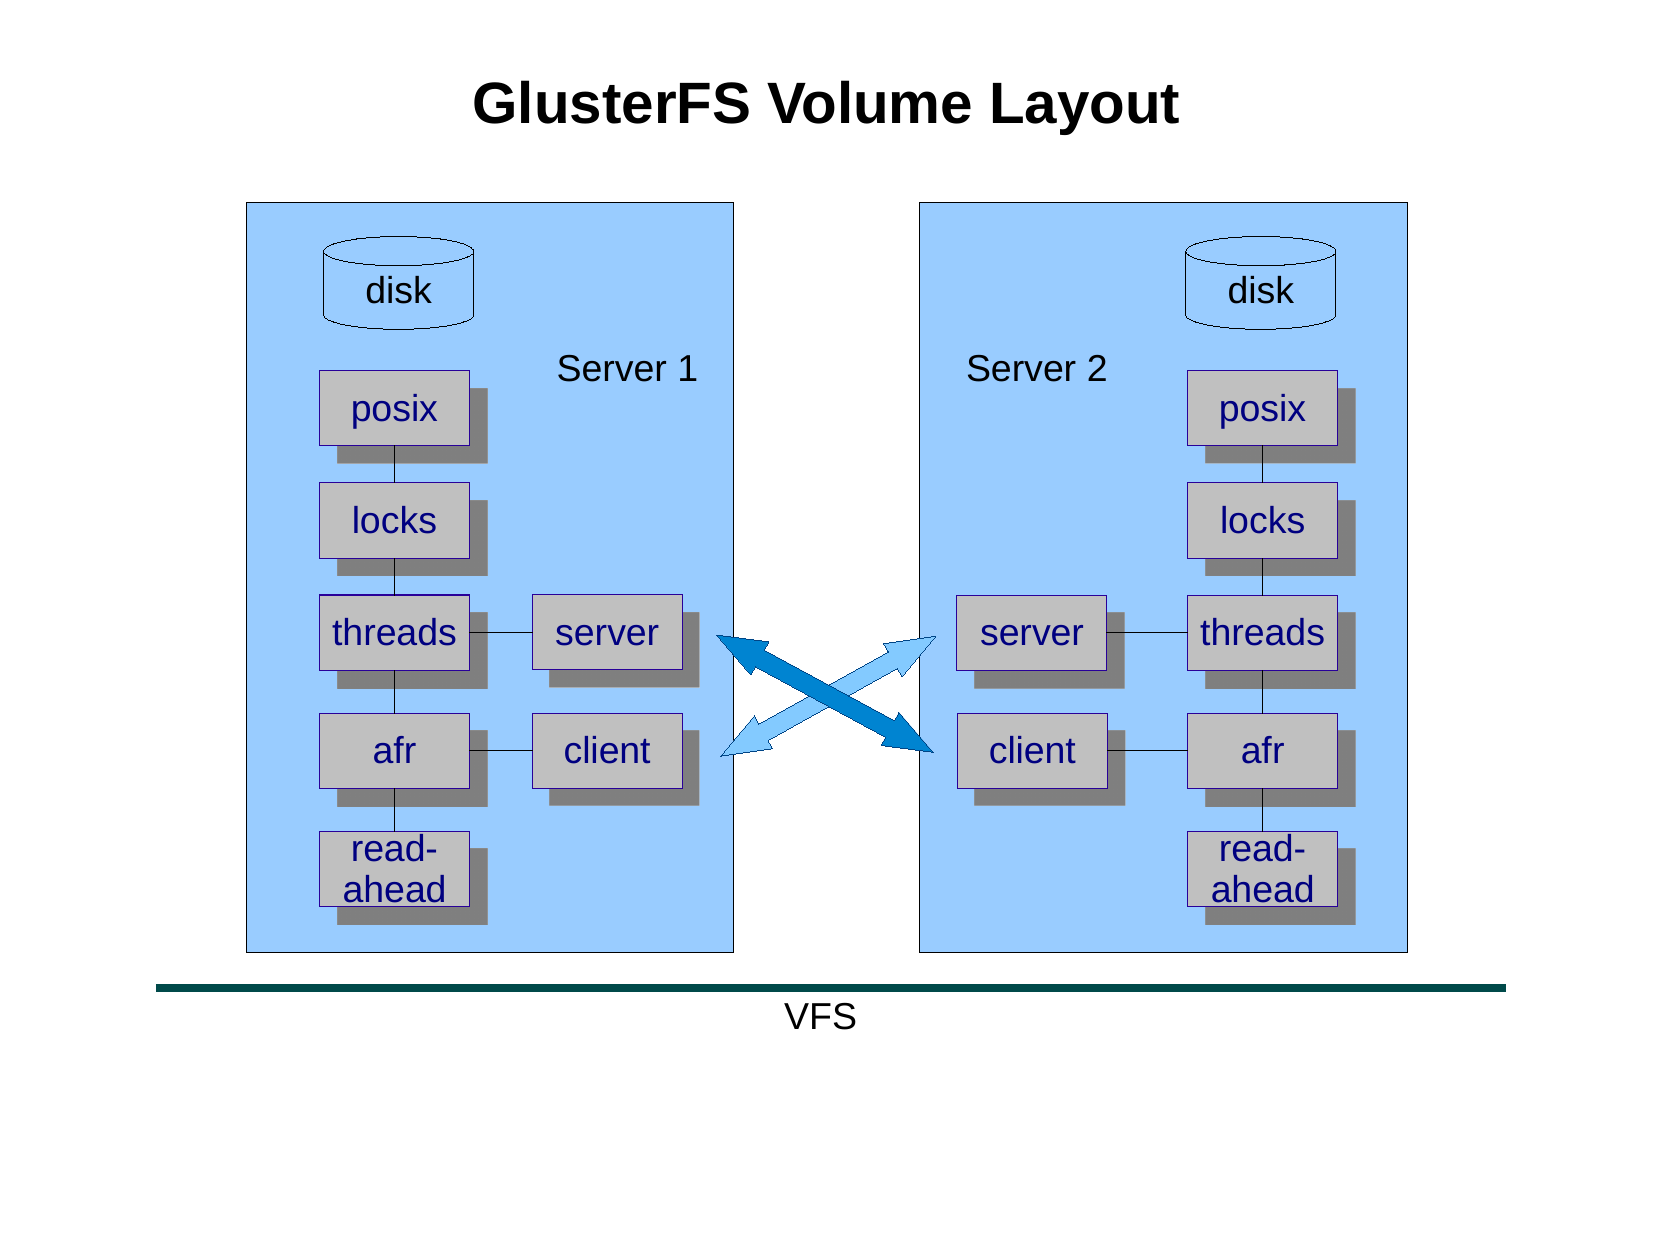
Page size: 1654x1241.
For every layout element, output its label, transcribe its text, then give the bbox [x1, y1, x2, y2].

text_box afr [1187, 713, 1338, 789]
text_box [716, 635, 936, 757]
text_box client [957, 713, 1108, 789]
text_box client [532, 713, 683, 789]
text_box Server 1 [246, 202, 734, 953]
text_box posix [1187, 370, 1338, 446]
text_box read- ahead [1187, 831, 1338, 907]
text_box locks [1187, 482, 1338, 559]
title GlusterFS Volume Layout [82, 56, 1571, 151]
text_box VFS [769, 988, 872, 1046]
text_box afr [319, 713, 470, 789]
text_box locks [319, 482, 470, 559]
text_box threads [1187, 595, 1338, 671]
text_box posix [319, 370, 470, 446]
text_box threads [319, 595, 470, 671]
text_box disk [1185, 236, 1336, 330]
text_box Server 2 [919, 202, 1408, 953]
text_box disk [323, 236, 474, 330]
text_box server [956, 595, 1107, 671]
text_box read- ahead [319, 831, 470, 907]
text_box server [532, 594, 683, 670]
